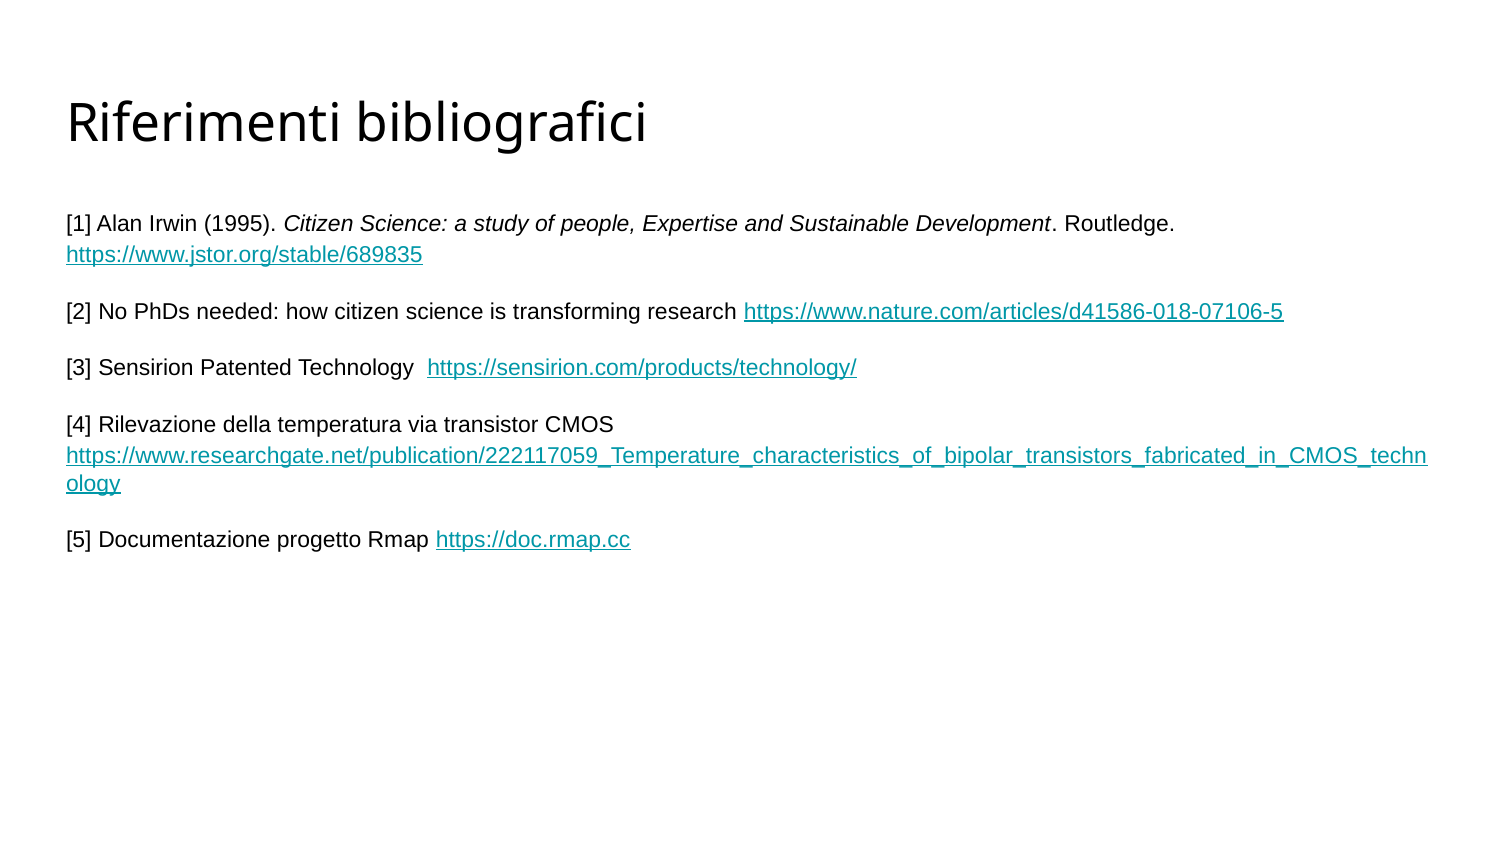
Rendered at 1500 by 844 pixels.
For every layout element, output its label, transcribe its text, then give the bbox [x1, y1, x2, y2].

title Riferimenti bibliografici [51, 72, 1449, 167]
list [1] Alan Irwin (1995). Citizen Science: a study of people, Expertise and Sustainable Development. Routledge. https://www.jstor.org/stable/689835 [2] No PhDs needed: how citizen science is transforming research https://www.nature.com/articles/d41586-018-07106-5 [3] Sensirion Patented Technology https://sensirion.com/products/technology/ [4] Rilevazione della temperatura via transistor CMOS https://www.researchgate.net/publication/222117059_Temperature_characteristics_of_bipolar_transistors_fabricated_in_CMOS_technology [5] Documentazione progetto Rmap https://doc.rmap.cc [51, 189, 1449, 750]
